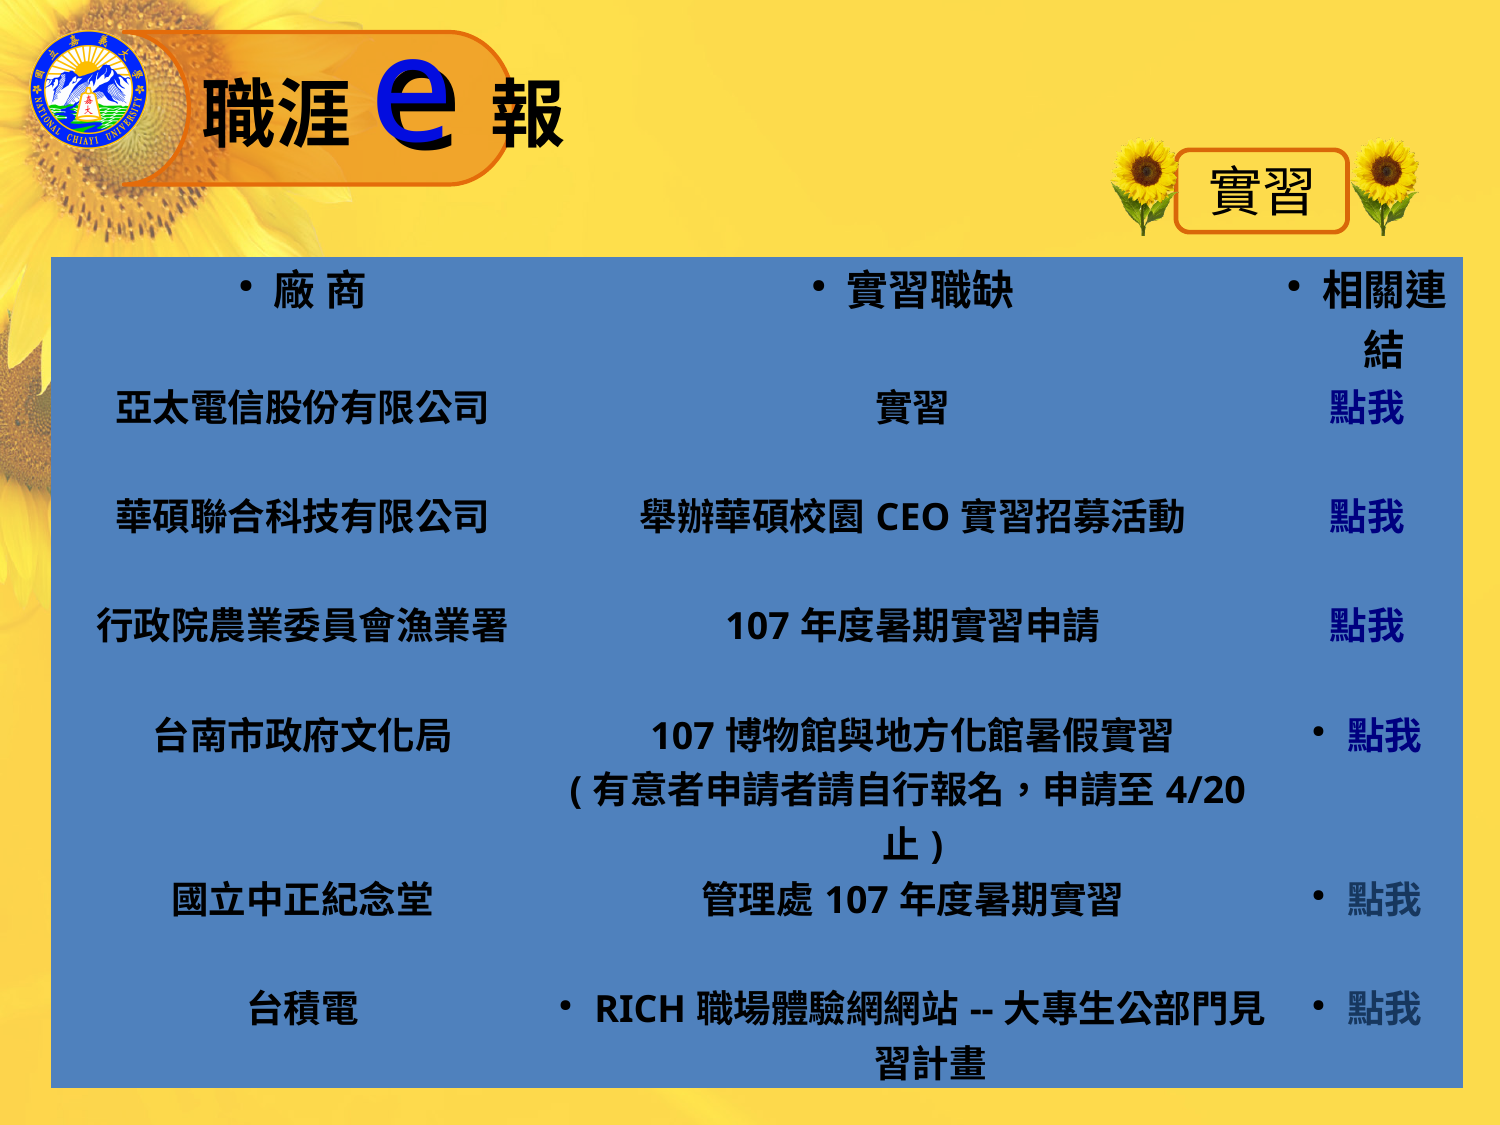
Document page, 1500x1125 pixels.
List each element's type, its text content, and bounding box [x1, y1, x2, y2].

picture [29, 30, 148, 150]
text_box [123, 130, 469, 185]
table_cell 107博物館與地方化館暑假實習 (有意者申請者請自行報名，申請至4/20止) [555, 706, 1271, 870]
table_cell 107年度暑期實習申請 [555, 597, 1271, 706]
text_box 職涯e報 [186, 0, 609, 181]
table_header 相關連結 [1271, 257, 1463, 378]
table_cell 華碩聯合科技有限公司 [51, 487, 555, 597]
table_cell 台積電 [51, 979, 555, 1088]
table_cell RICH職場體驗網網站--大專生公部門見習計畫 [555, 979, 1271, 1088]
table_cell 點我 [1271, 378, 1463, 487]
table_cell 舉辦華碩校園CEO實習招募活動 [555, 487, 1271, 597]
table_cell 行政院農業委員會漁業署 [51, 597, 555, 706]
table_cell 點我 [1271, 979, 1463, 1088]
table_cell 點我 [1271, 597, 1463, 706]
table_cell 點我 [1271, 487, 1463, 597]
picture [1093, 135, 1194, 236]
table_cell 國立中正紀念堂 [51, 870, 555, 979]
table_cell 台南市政府文化局 [51, 706, 555, 870]
table_cell 點我 [1271, 706, 1463, 870]
table_cell 管理處107年度暑期實習 [555, 870, 1271, 979]
table_header 實習職缺 [555, 257, 1271, 378]
table_header 廠 商 [51, 257, 555, 378]
table_cell 實習 [555, 378, 1271, 487]
table_cell 點我 [1271, 870, 1463, 979]
text_box [123, 32, 186, 86]
table_cell 亞太電信股份有限公司 [51, 378, 555, 487]
picture [1333, 135, 1434, 237]
text_box 實習 [1194, 149, 1333, 231]
